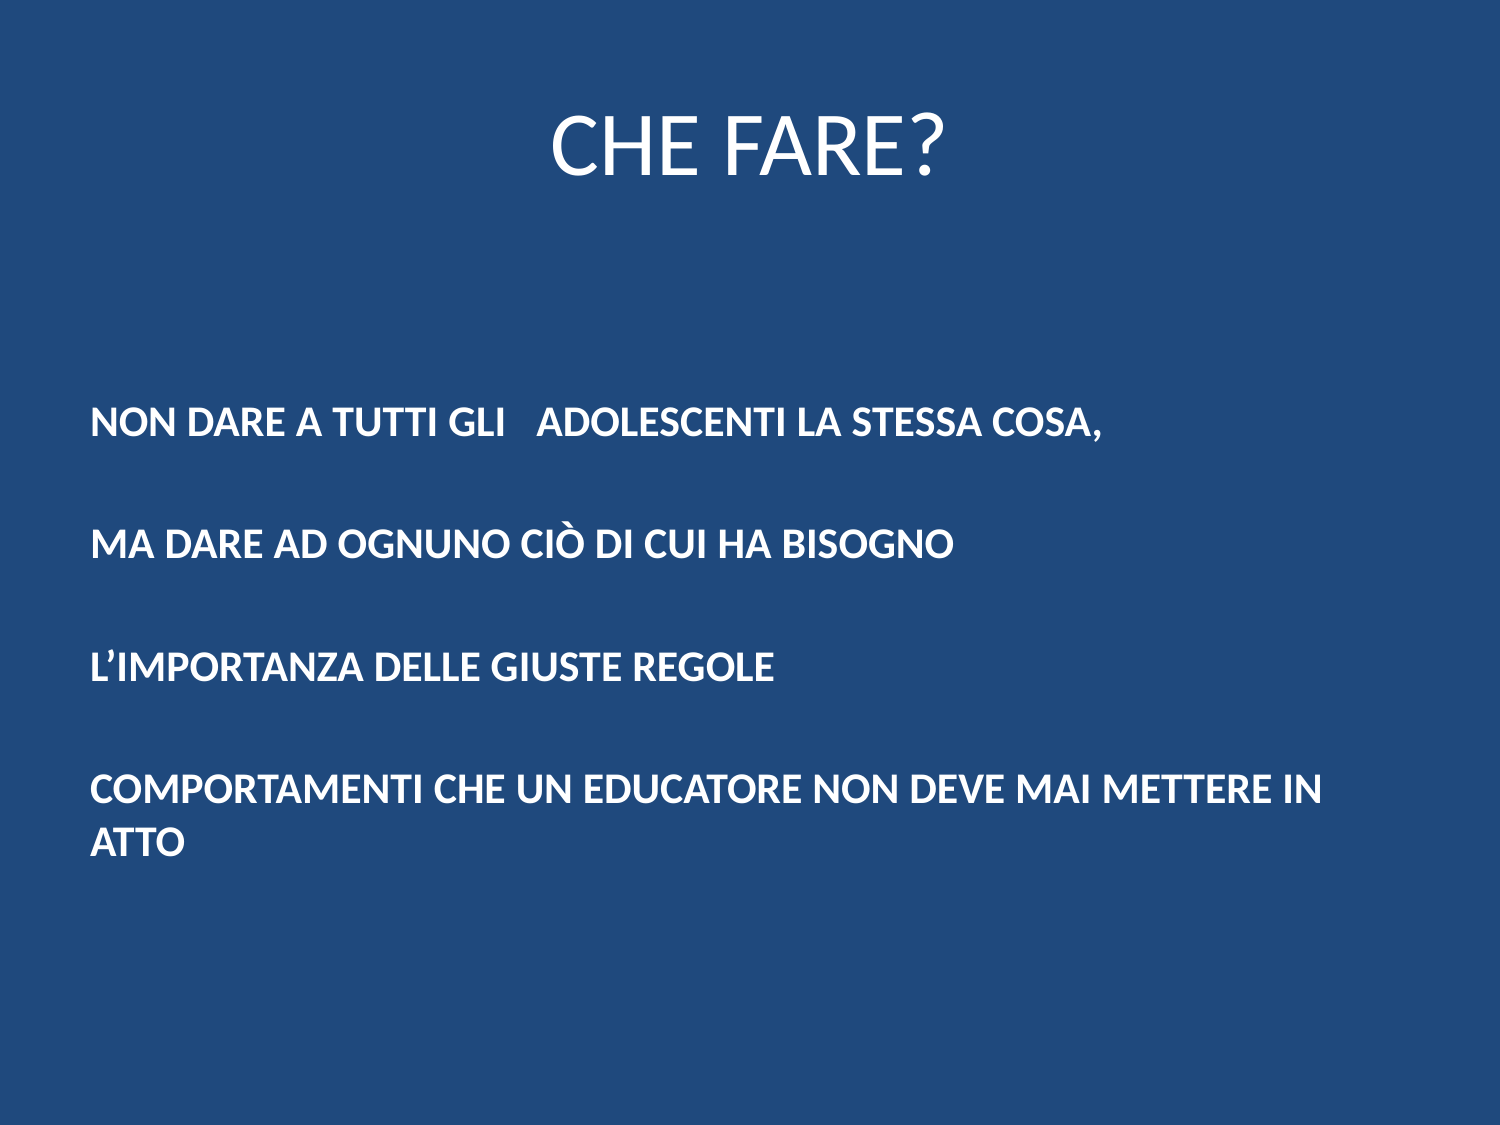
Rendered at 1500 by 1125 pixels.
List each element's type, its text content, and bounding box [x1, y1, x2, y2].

list NON DARE A TUTTI GLI ADOLESCENTI LA STESSA COSA, MA DARE AD OGNUNO CIÒ DI CUI HA BISOGNO L’IMPORTANZA DELLE GIUSTE REGOLE COMPORTAMENTI CHE UN EDUCATORE NON DEVE MAI METTERE IN ATTO [75, 262, 1425, 1005]
title CHE FARE? [75, 45, 1425, 233]
